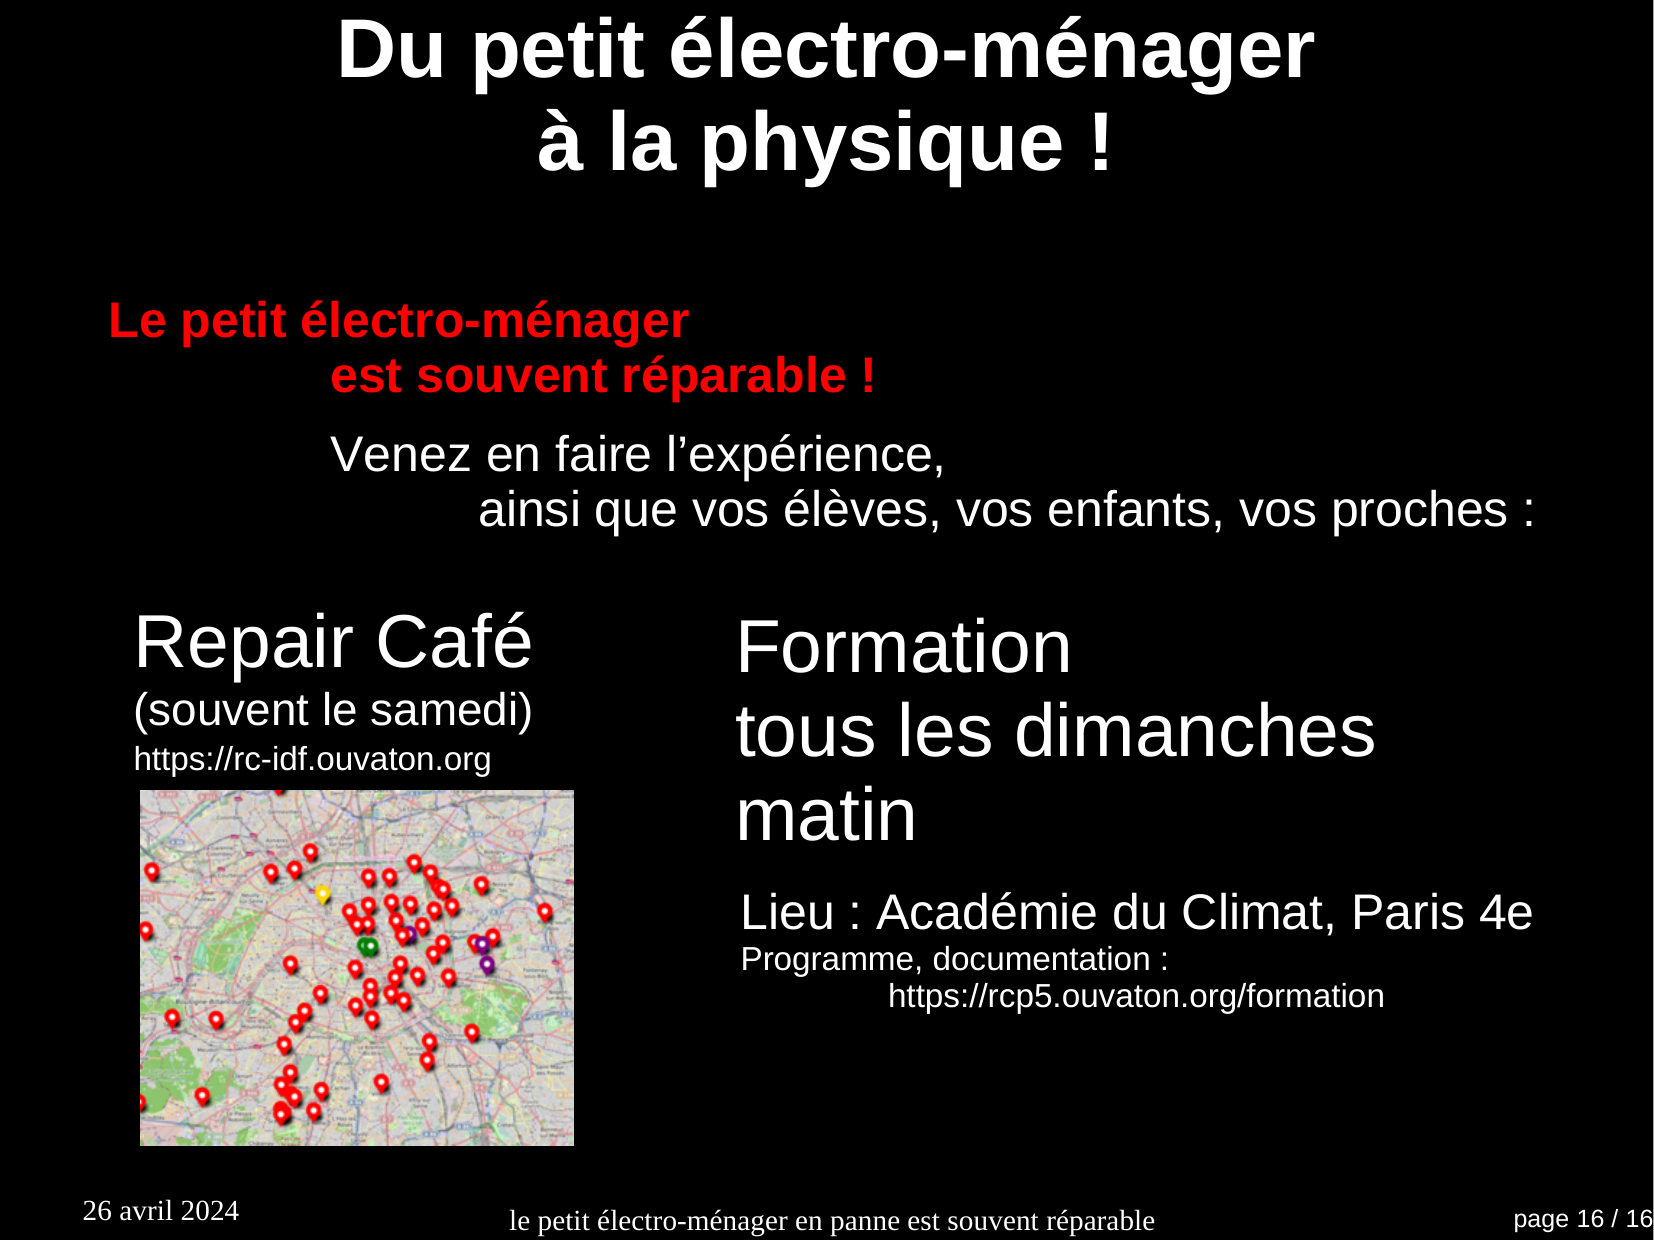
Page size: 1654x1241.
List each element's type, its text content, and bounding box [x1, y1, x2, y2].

text_box Lieu : Académie du Climat, Paris 4e Programme, documentation : https://rcp5.ouvaton.org/formation [725, 877, 1550, 1022]
text_box Repair Café (souvent le samedi) [118, 592, 579, 732]
text_box https://rc-idf.ouvaton.org [118, 732, 598, 859]
title Du petit électro-ménager à la physique ! [17, 2, 1636, 189]
text_box Venez en faire l’expérience, ainsi que vos élèves, vos enfants, vos proches : [316, 418, 1553, 545]
picture [140, 859, 574, 1146]
text_box Le petit électro-ménager est souvent réparable ! [94, 284, 1074, 448]
text_box Formation tous les dimanches matin [720, 597, 1393, 865]
